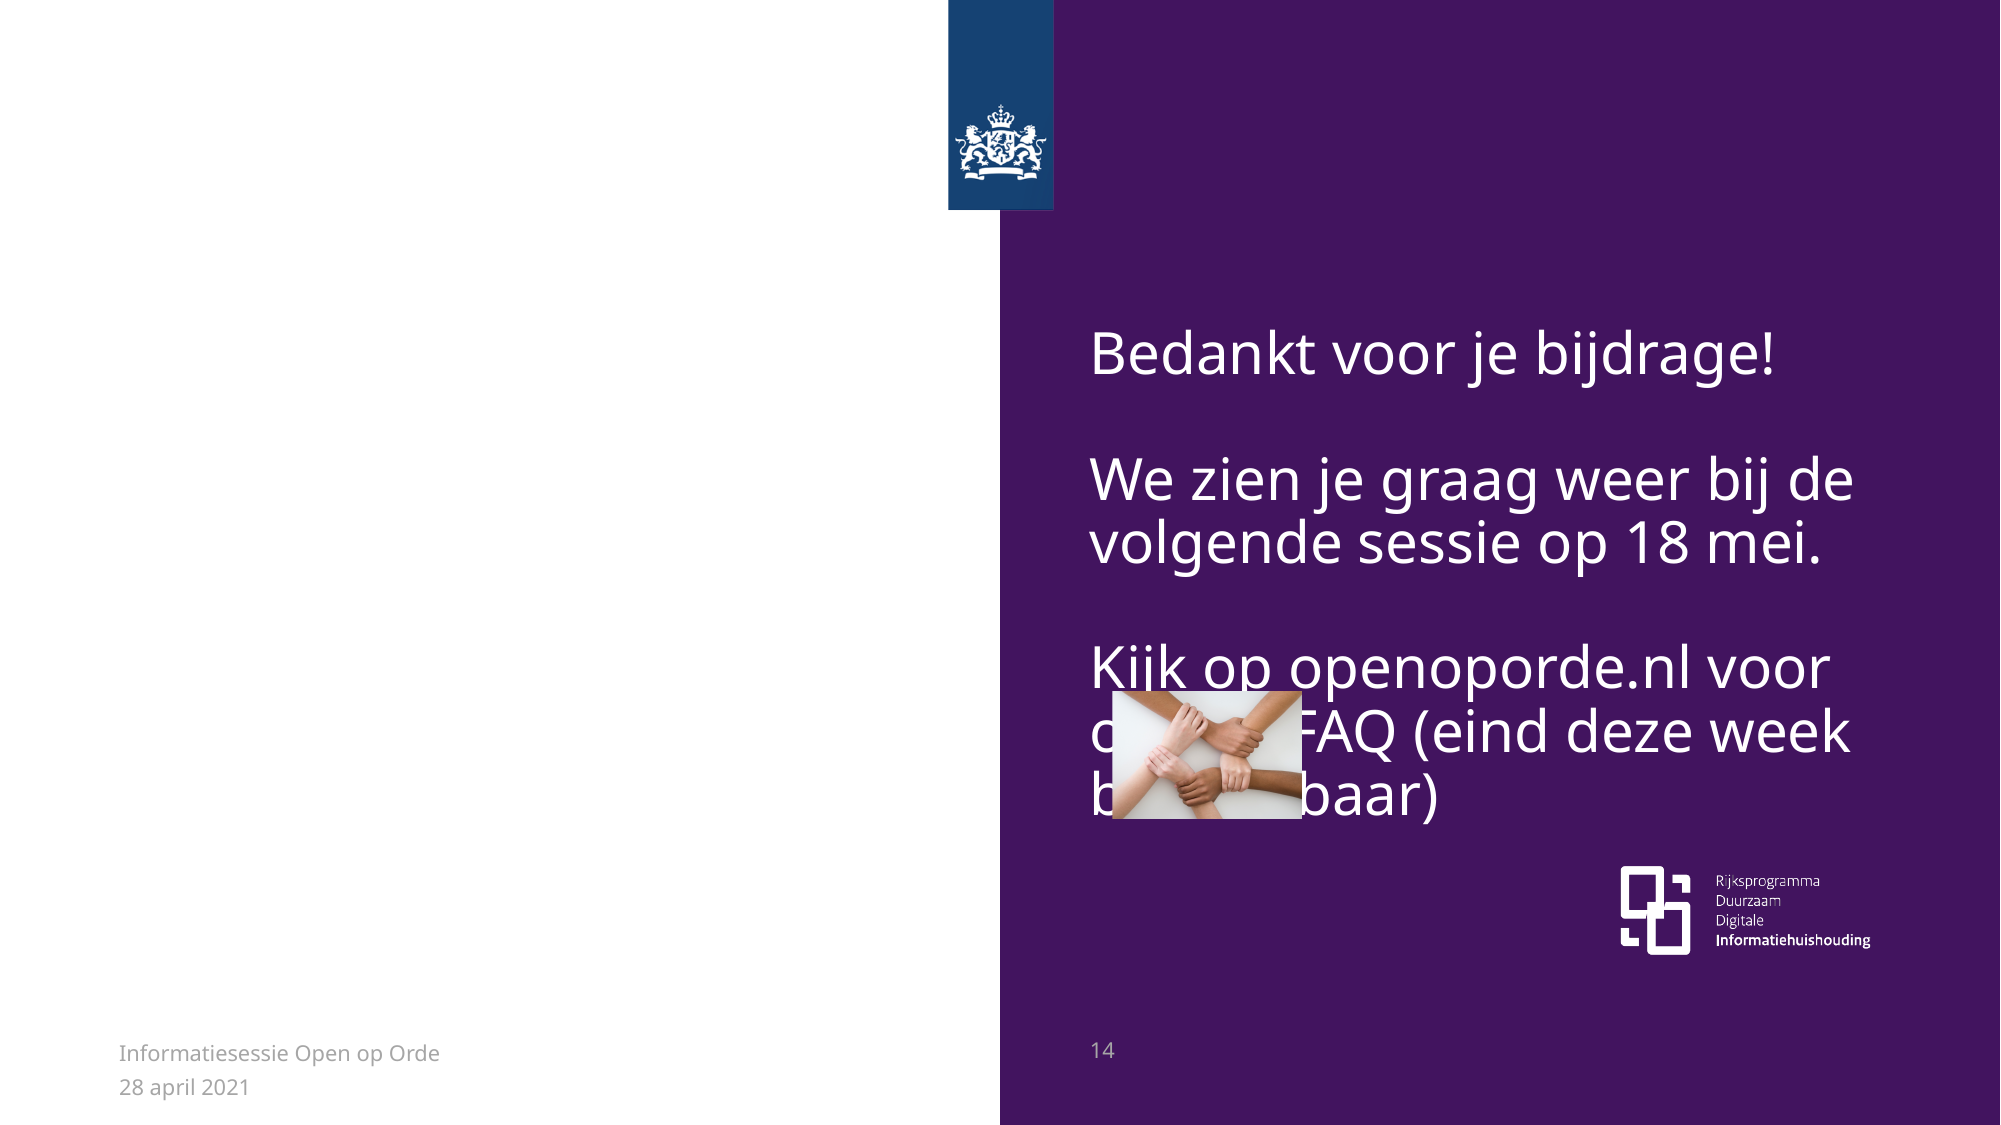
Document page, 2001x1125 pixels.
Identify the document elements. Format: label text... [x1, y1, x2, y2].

title Bedankt voor je bijdrage! We zien je graag weer bij de volgende sessie op 18 mei. Kijk op openoporde.nl voor o.a. de FAQ (eind deze week beschikbaar) [1074, 417, 1896, 802]
text_box 14 [1074, 1020, 1897, 1074]
picture [0, 0, 1001, 1125]
